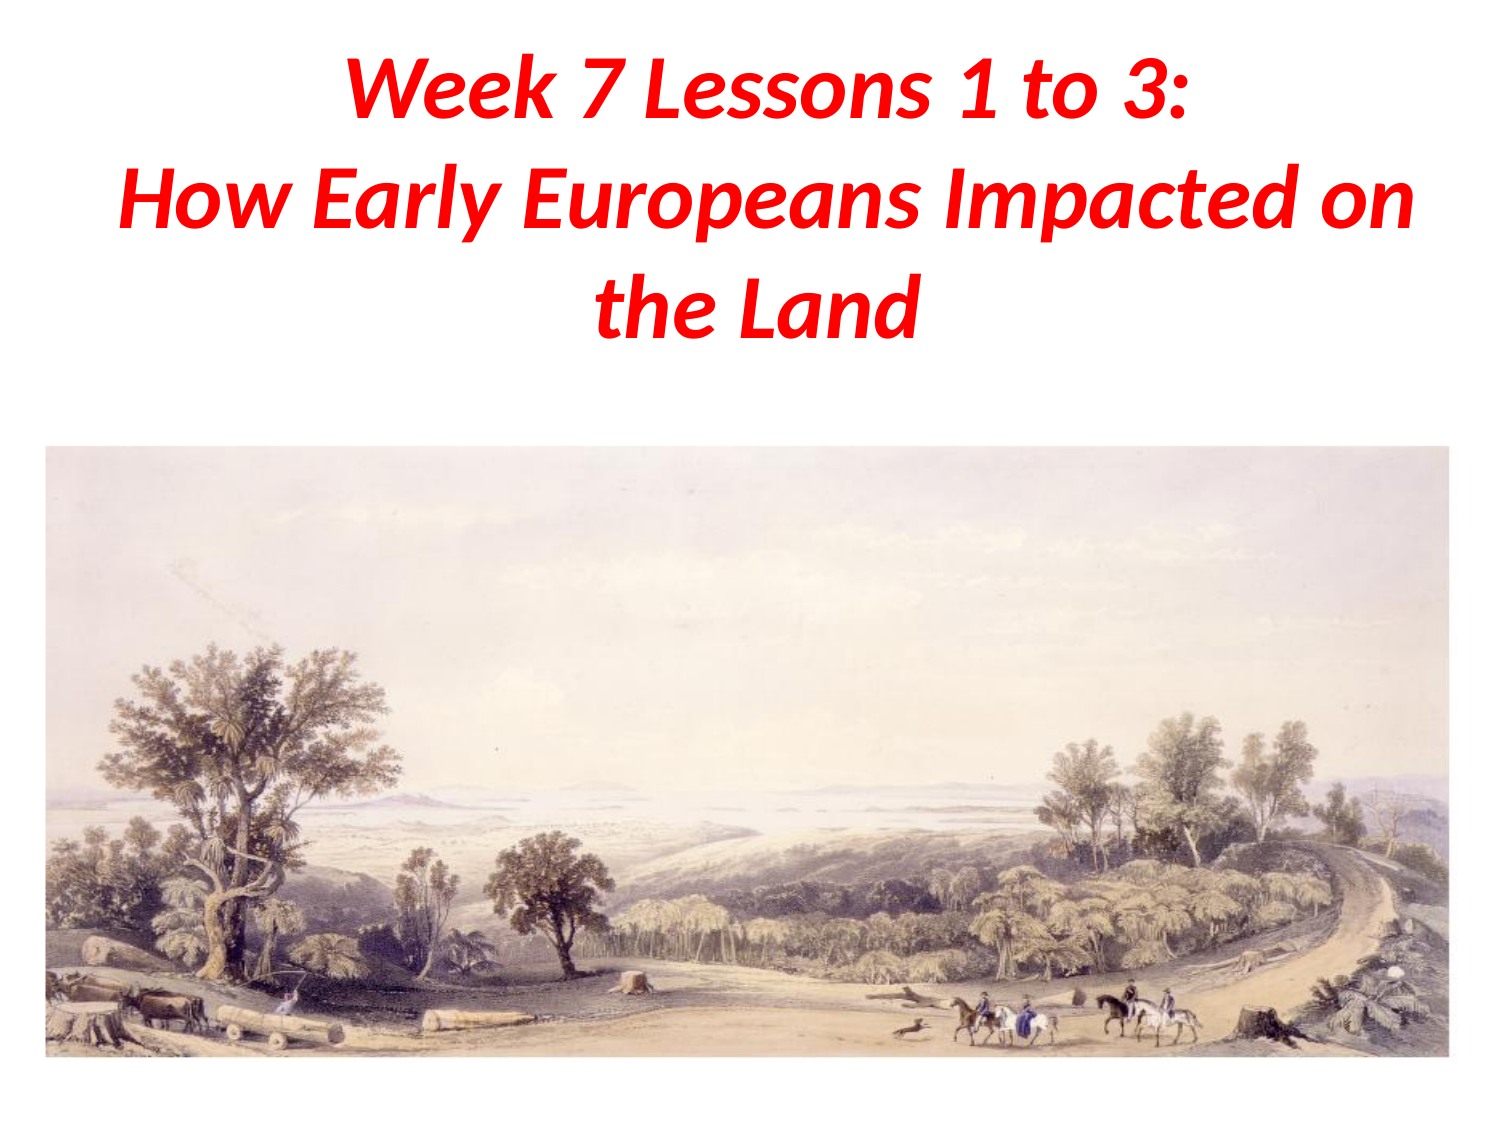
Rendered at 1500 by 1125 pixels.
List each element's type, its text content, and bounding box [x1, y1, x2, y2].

picture [41, 442, 1459, 1063]
title Week 7 Lessons 1 to 3: How Early Europeans Impacted on the Land [59, 0, 1477, 384]
